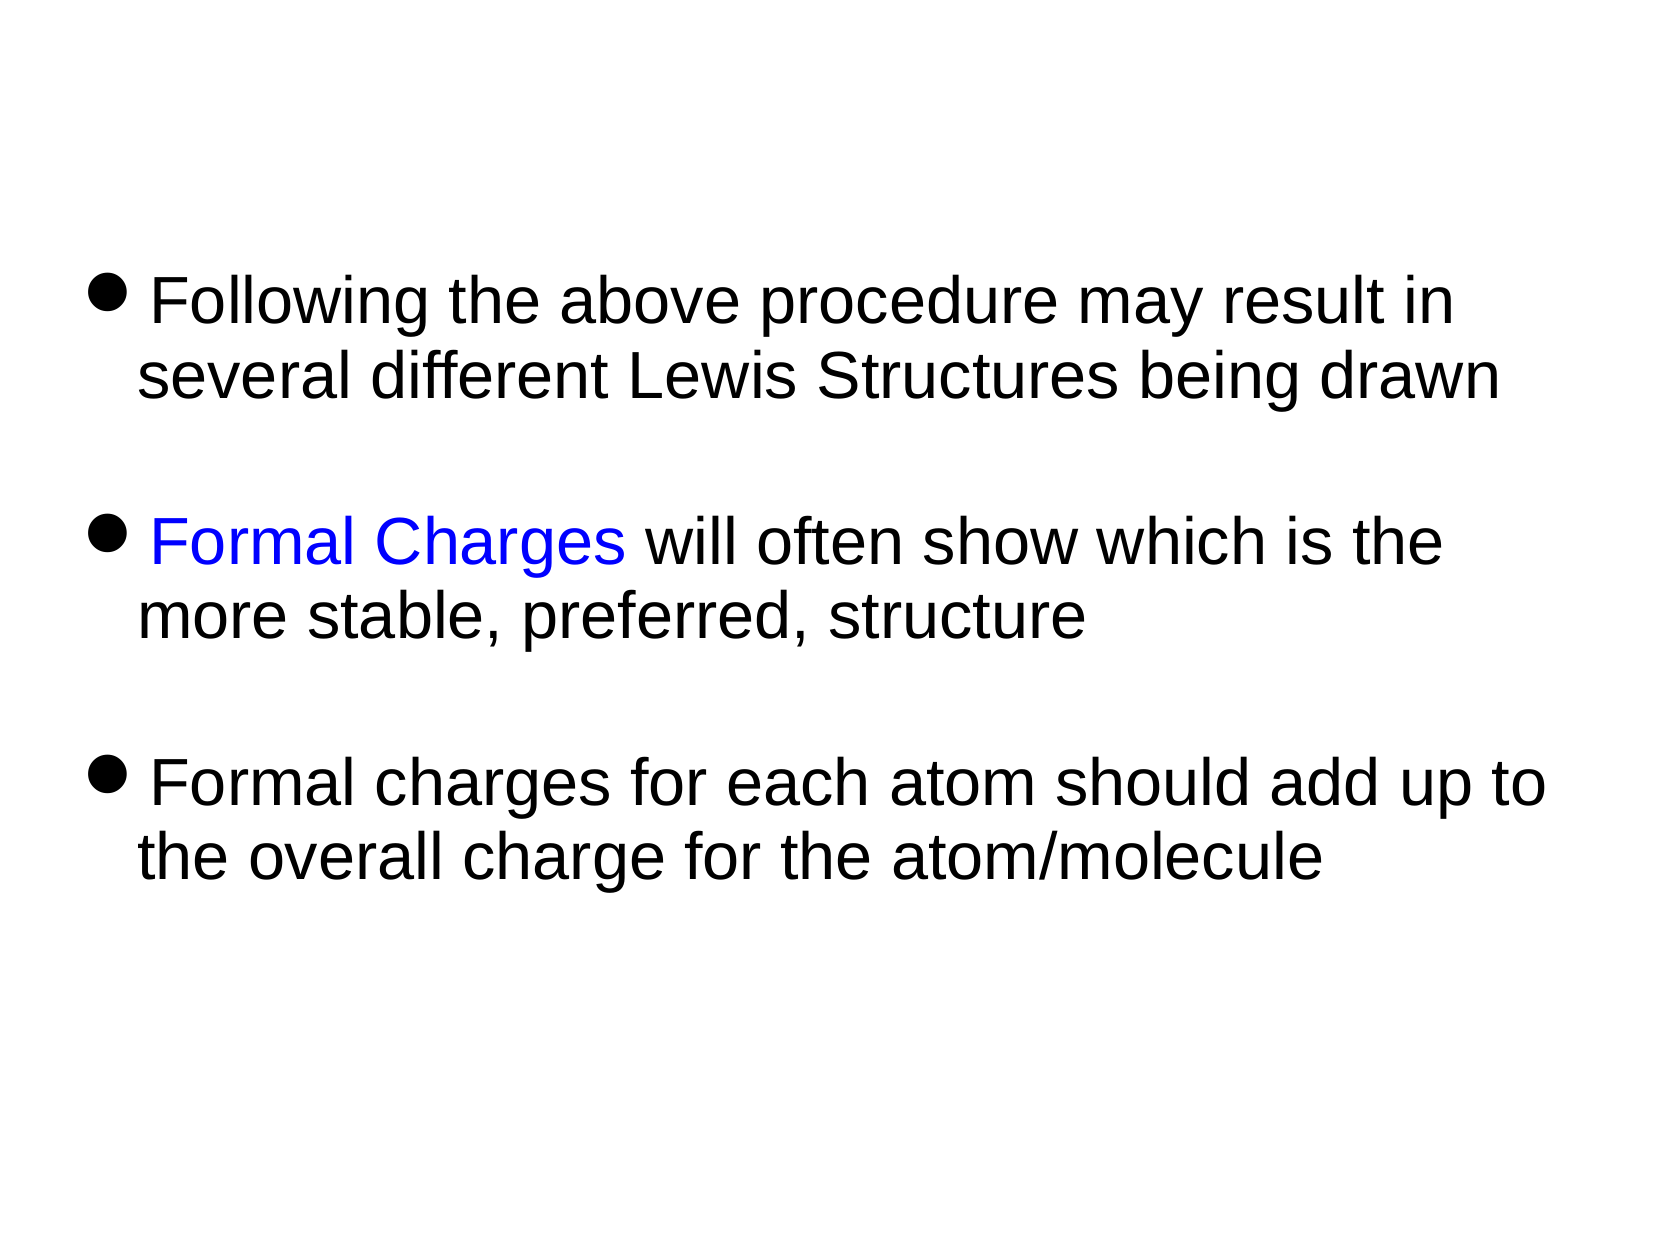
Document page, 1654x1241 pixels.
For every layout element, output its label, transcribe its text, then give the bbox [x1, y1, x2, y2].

text_box Following the above procedure may result in several different Lewis Structures being drawn Formal Charges will often show which is the more stable, preferred, structure Formal charges for each atom should add up to the overall charge for the atom/molecule [82, 49, 1571, 1108]
